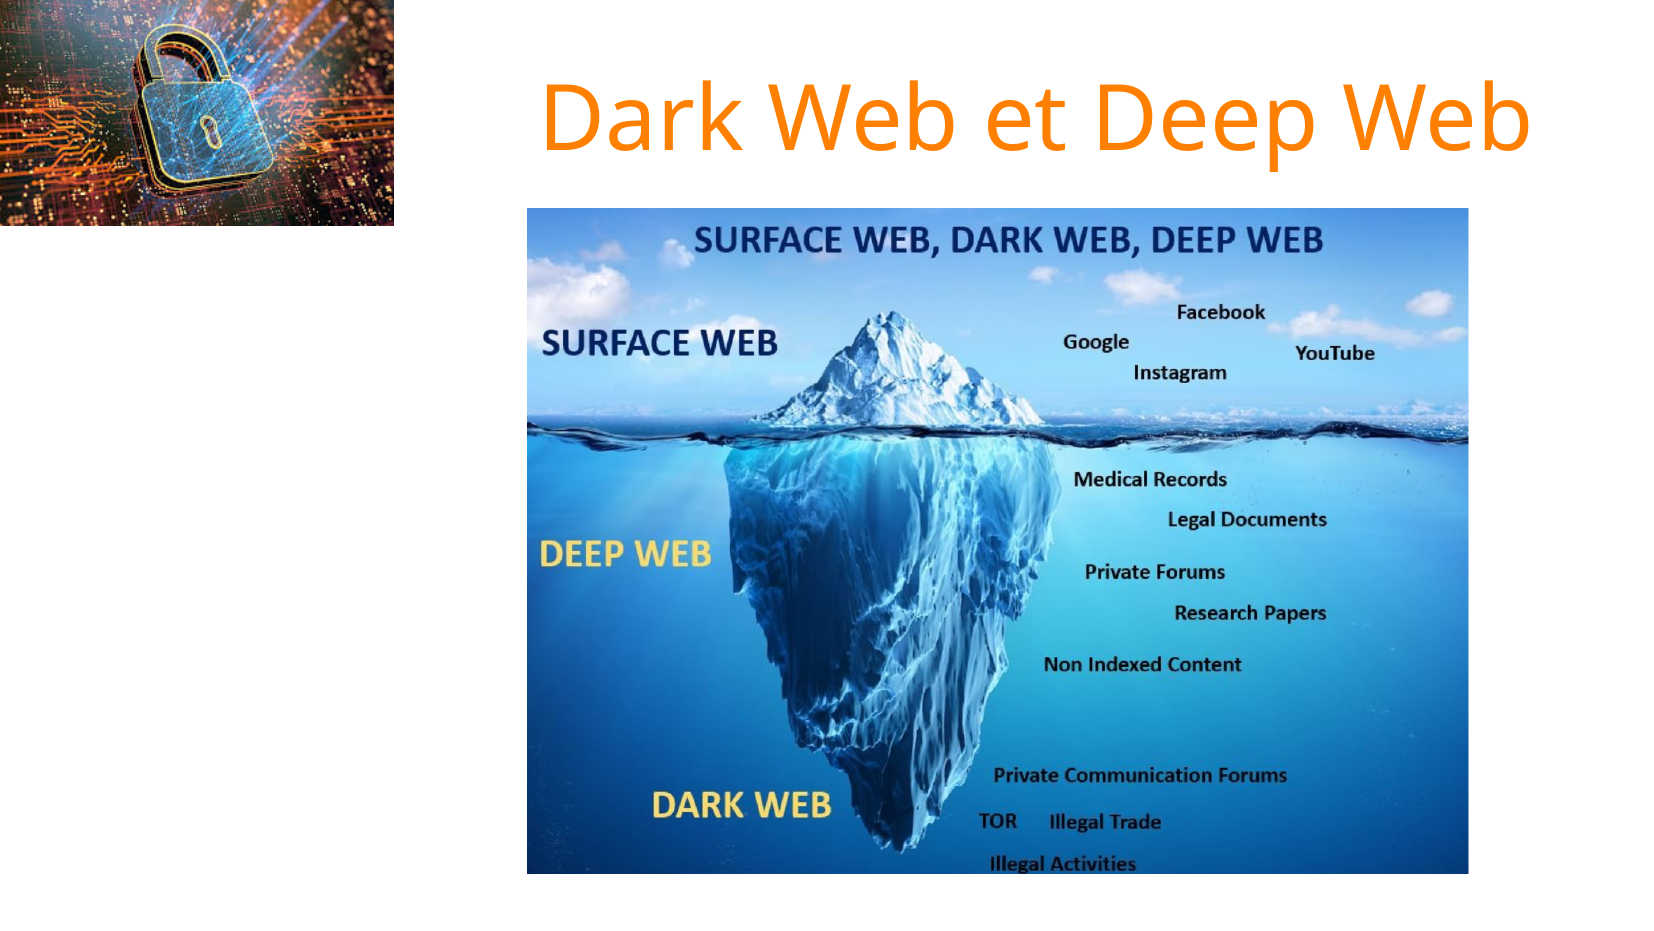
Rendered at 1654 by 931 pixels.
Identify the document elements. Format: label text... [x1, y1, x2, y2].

picture [0, 0, 394, 226]
title Dark Web et Deep Web [419, 4, 1654, 225]
picture [527, 208, 1469, 874]
